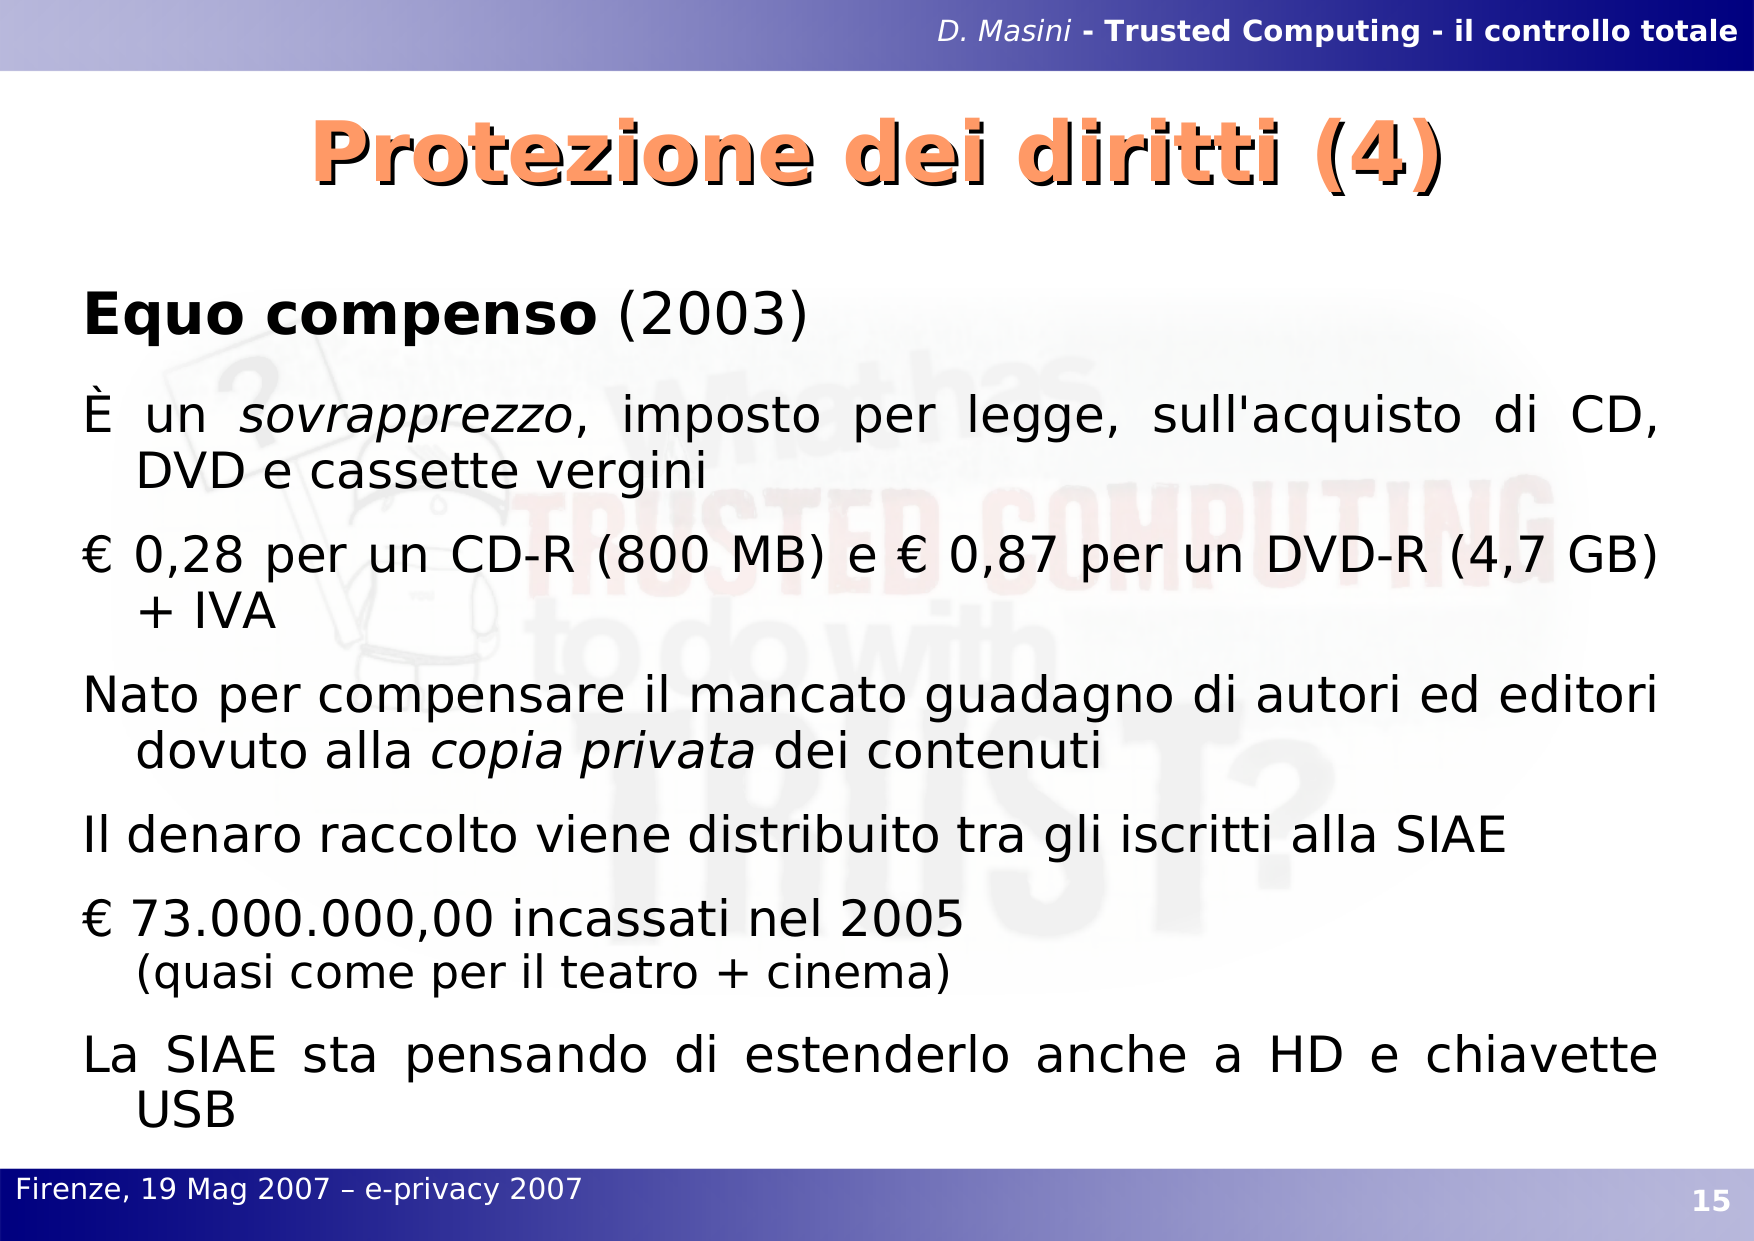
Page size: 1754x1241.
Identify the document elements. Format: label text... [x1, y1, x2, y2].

picture [0, 0, 1754, 1241]
title Protezione dei diritti (4) [87, 49, 1667, 257]
list Equo compenso (2003) È un sovrapprezzo, imposto per legge, sull'acquisto di CD, DVD e cassette vergini € 0,28 per un CD-R (800 MB) e € 0,87 per un DVD-R (4,7 GB) + IVA Nato per compensare il mancato guadagno di autori ed editori dovuto alla copia privata dei contenuti Il denaro raccolto viene distribuito tra gli iscritti alla SIAE € 73.000.000,00 incassati nel 2005 (quasi come per il teatro + cinema) La SIAE sta pensando di estenderlo anche a HD e chiavette USB [82, 282, 1661, 1142]
